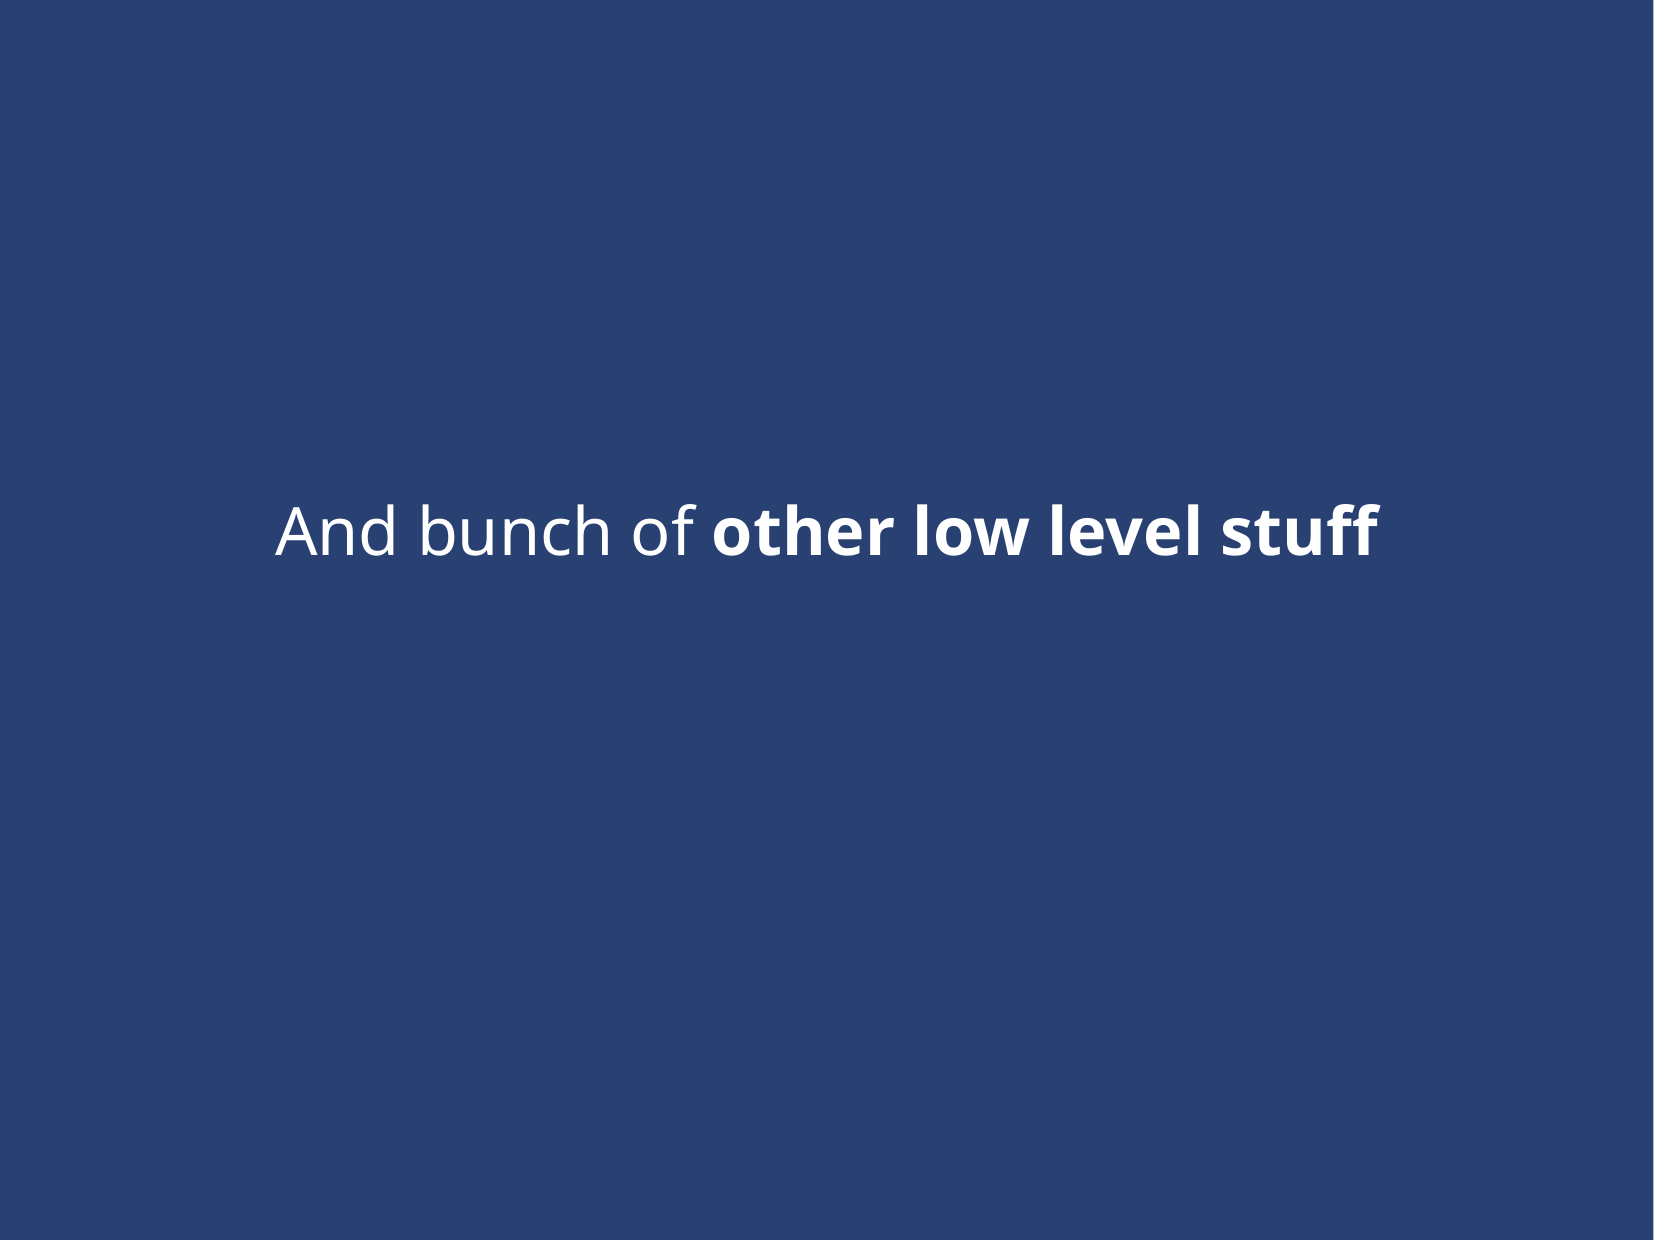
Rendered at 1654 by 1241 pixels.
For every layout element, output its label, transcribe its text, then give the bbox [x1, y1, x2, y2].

subtitle And bunch of other low level stuff [82, 49, 1571, 1109]
